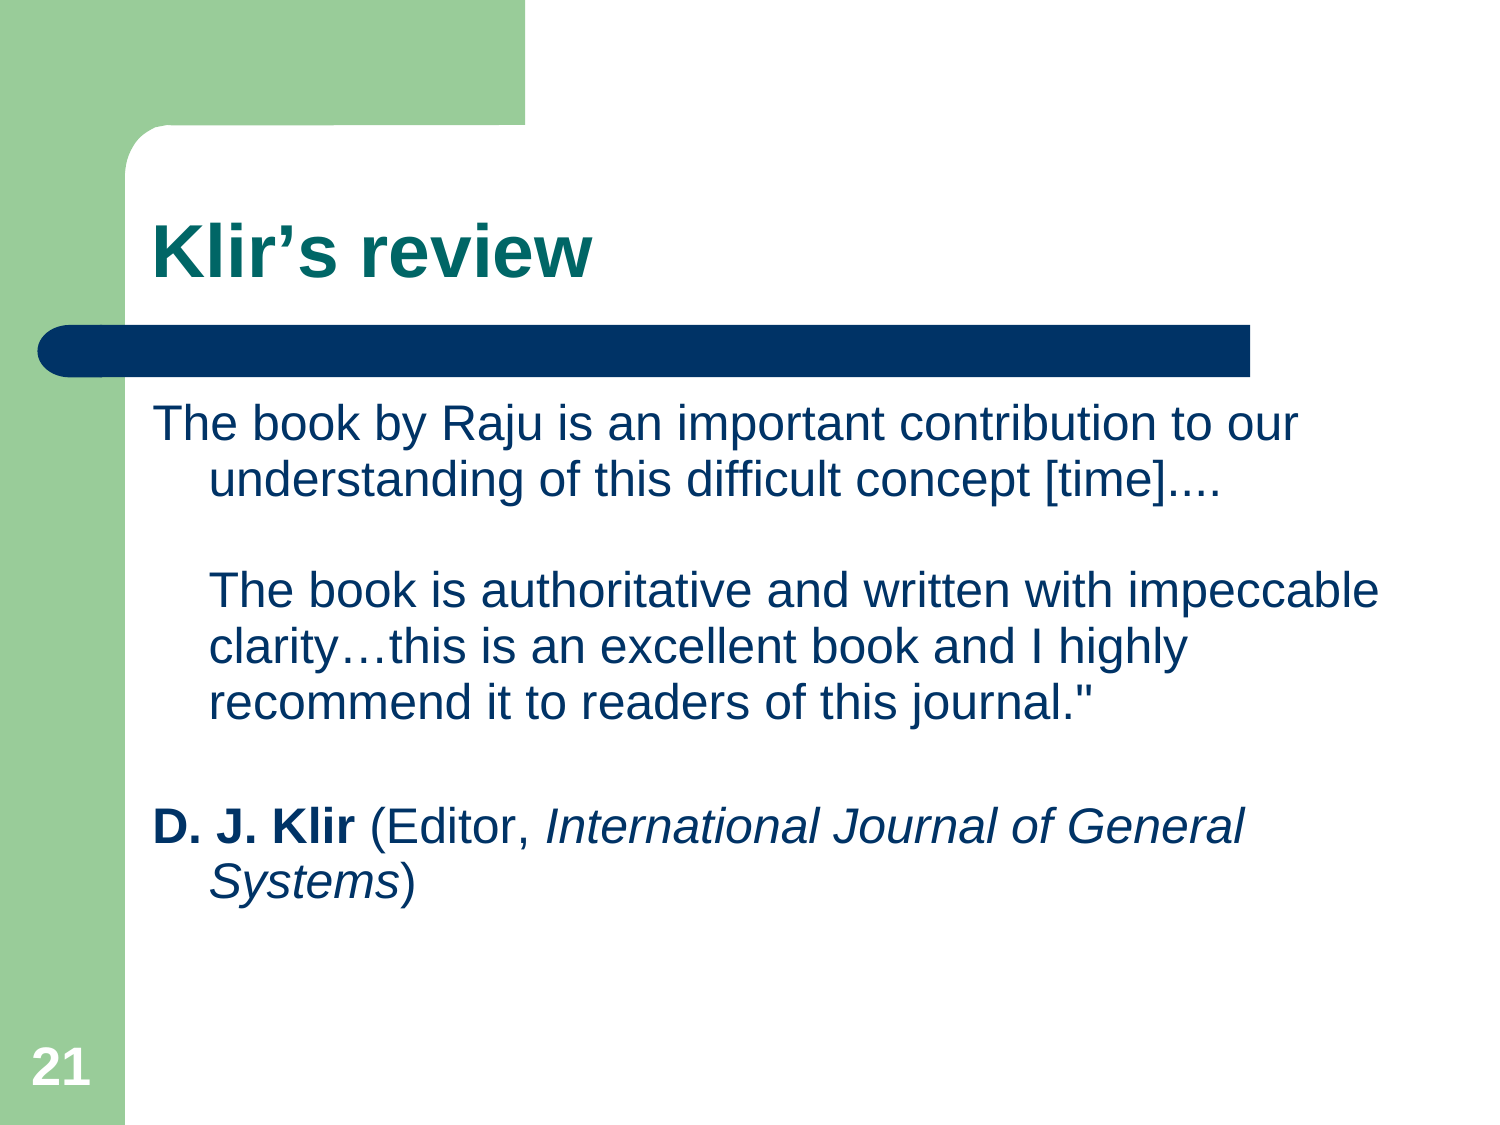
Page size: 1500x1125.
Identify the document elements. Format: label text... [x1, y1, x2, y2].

title Klir’s review [136, 136, 1414, 301]
list The book by Raju is an important contribution to our understanding of this difficult concept [time].... The book is authoritative and written with impeccable clarity…this is an excellent book and I highly recommend it to readers of this journal." D. J. Klir (Editor, International Journal of General Systems) [137, 387, 1400, 999]
